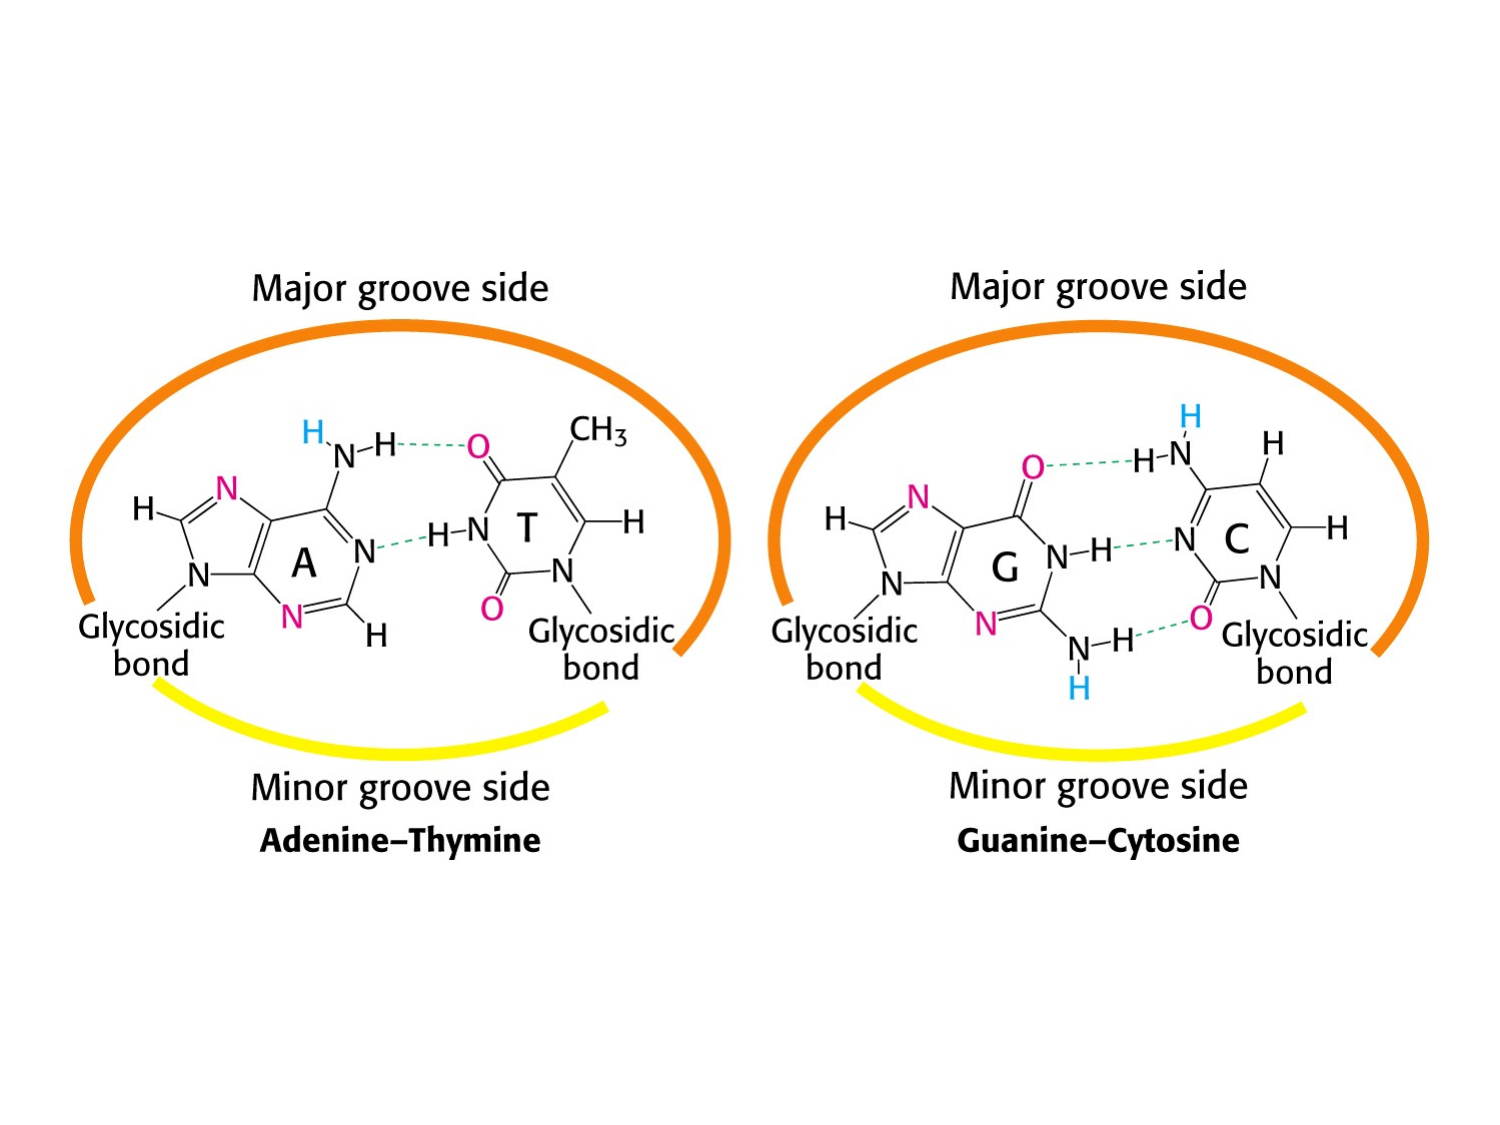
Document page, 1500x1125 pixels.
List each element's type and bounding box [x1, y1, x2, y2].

picture [49, 246, 1450, 879]
